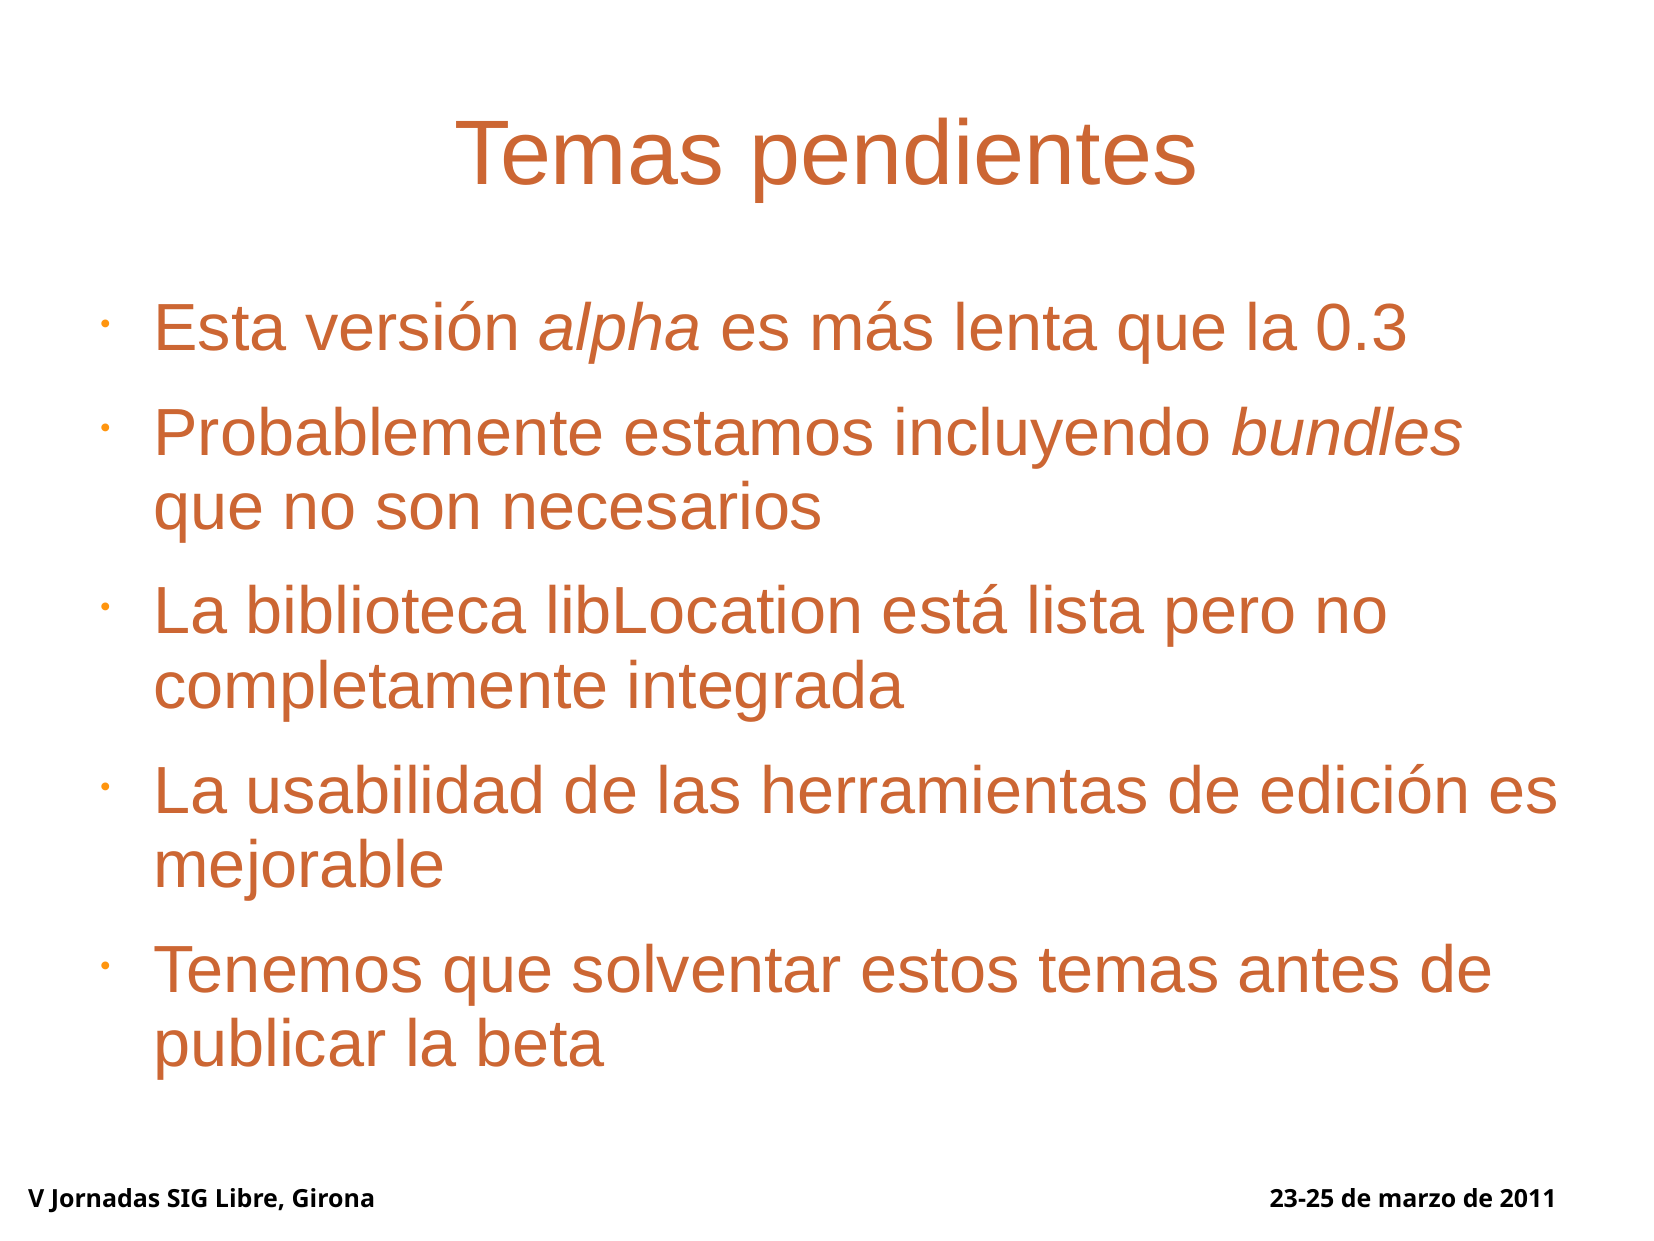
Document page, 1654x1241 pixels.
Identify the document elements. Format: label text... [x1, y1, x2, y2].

title Temas pendientes [82, 49, 1571, 257]
list Esta versión alpha es más lenta que la 0.3 Probablemente estamos incluyendo bundles que no son necesarios La biblioteca libLocation está lista pero no completamente integrada La usabilidad de las herramientas de edición es mejorable Tenemos que solventar estos temas antes de publicar la beta [82, 290, 1571, 1109]
